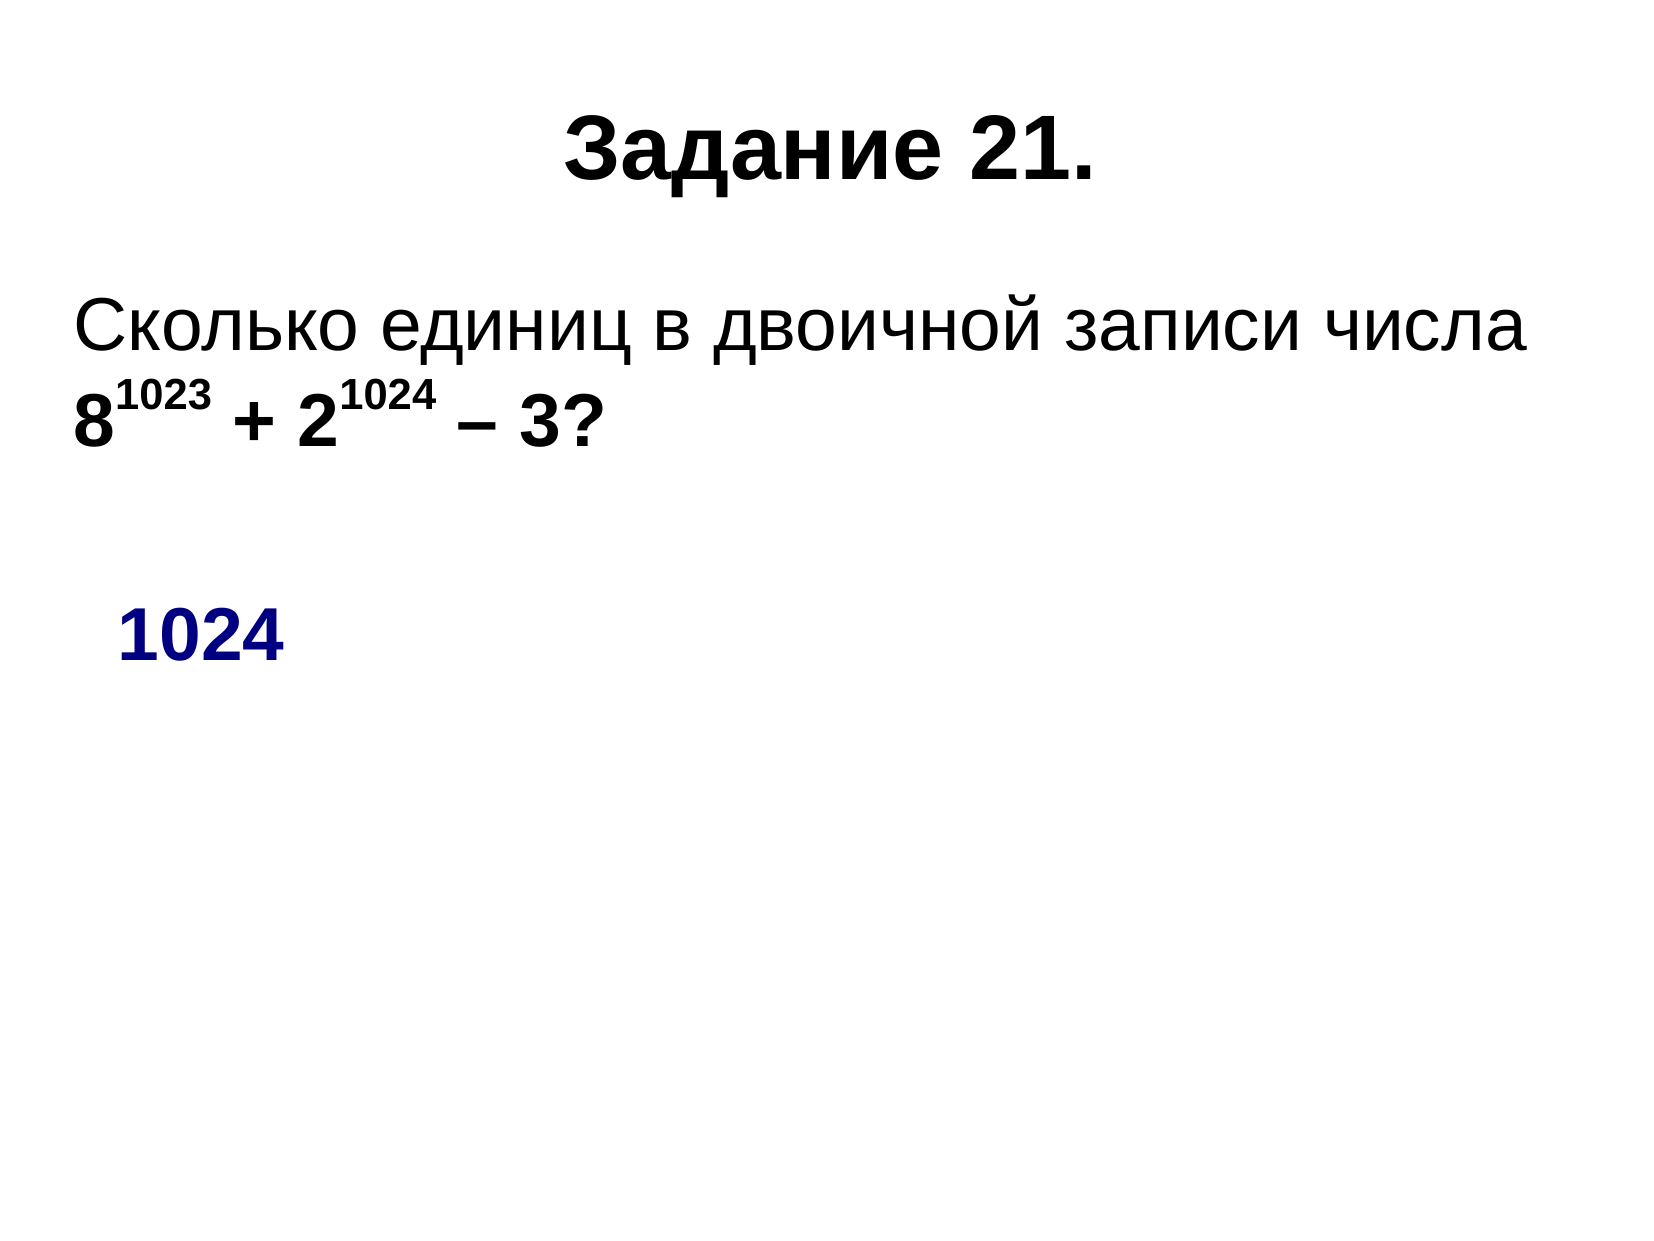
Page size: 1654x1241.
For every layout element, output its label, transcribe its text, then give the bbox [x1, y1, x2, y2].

text_box Сколько единиц в двоичной записи числа 81023 + 21024 – 3? 1024 [58, 268, 1609, 1194]
title Задание 21. [82, 68, 1571, 268]
